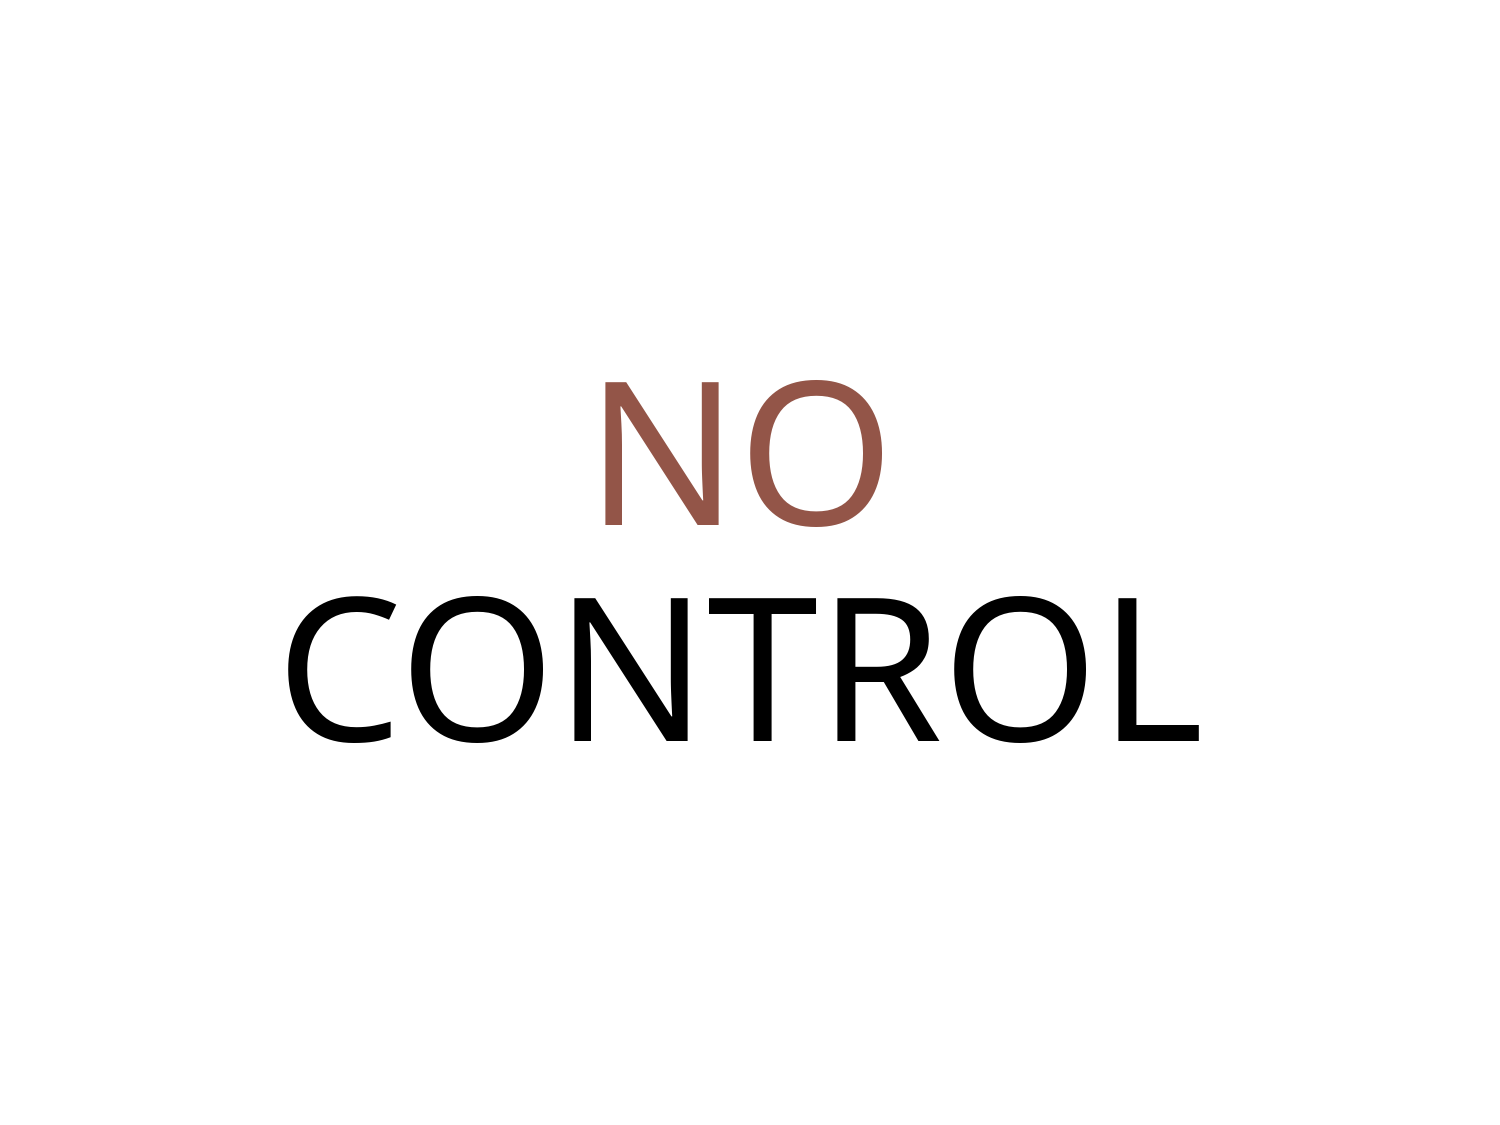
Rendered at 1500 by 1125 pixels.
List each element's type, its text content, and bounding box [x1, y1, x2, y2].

text_box TAKE [202, 432, 503, 615]
title NO CONTROL [103, 345, 1379, 738]
